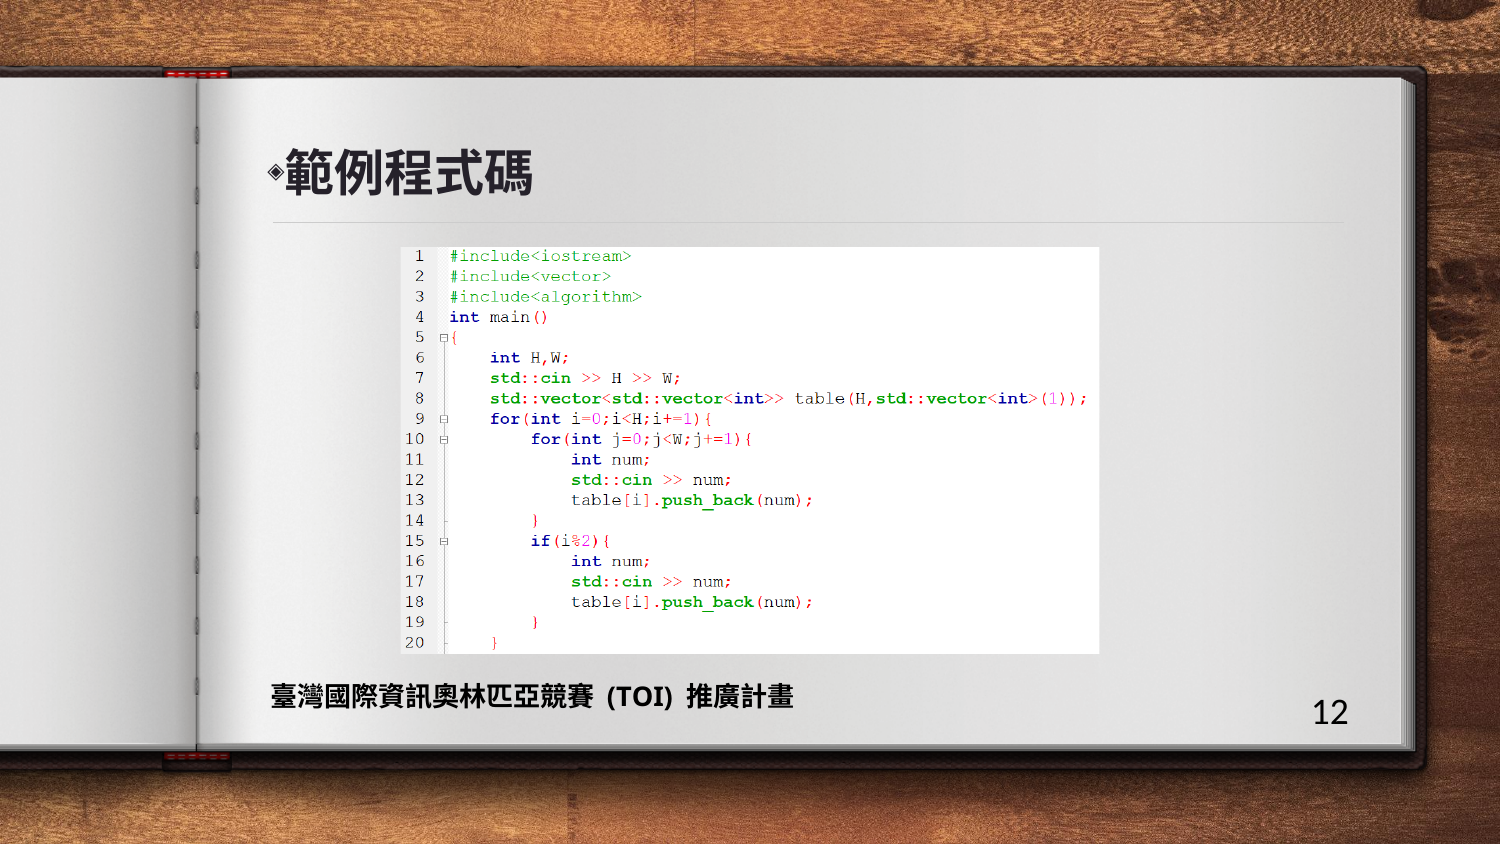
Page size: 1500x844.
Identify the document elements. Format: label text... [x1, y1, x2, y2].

text_box [1295, 672, 1386, 737]
list 範例程式碼 [252, 126, 1194, 226]
chart [400, 247, 1100, 654]
